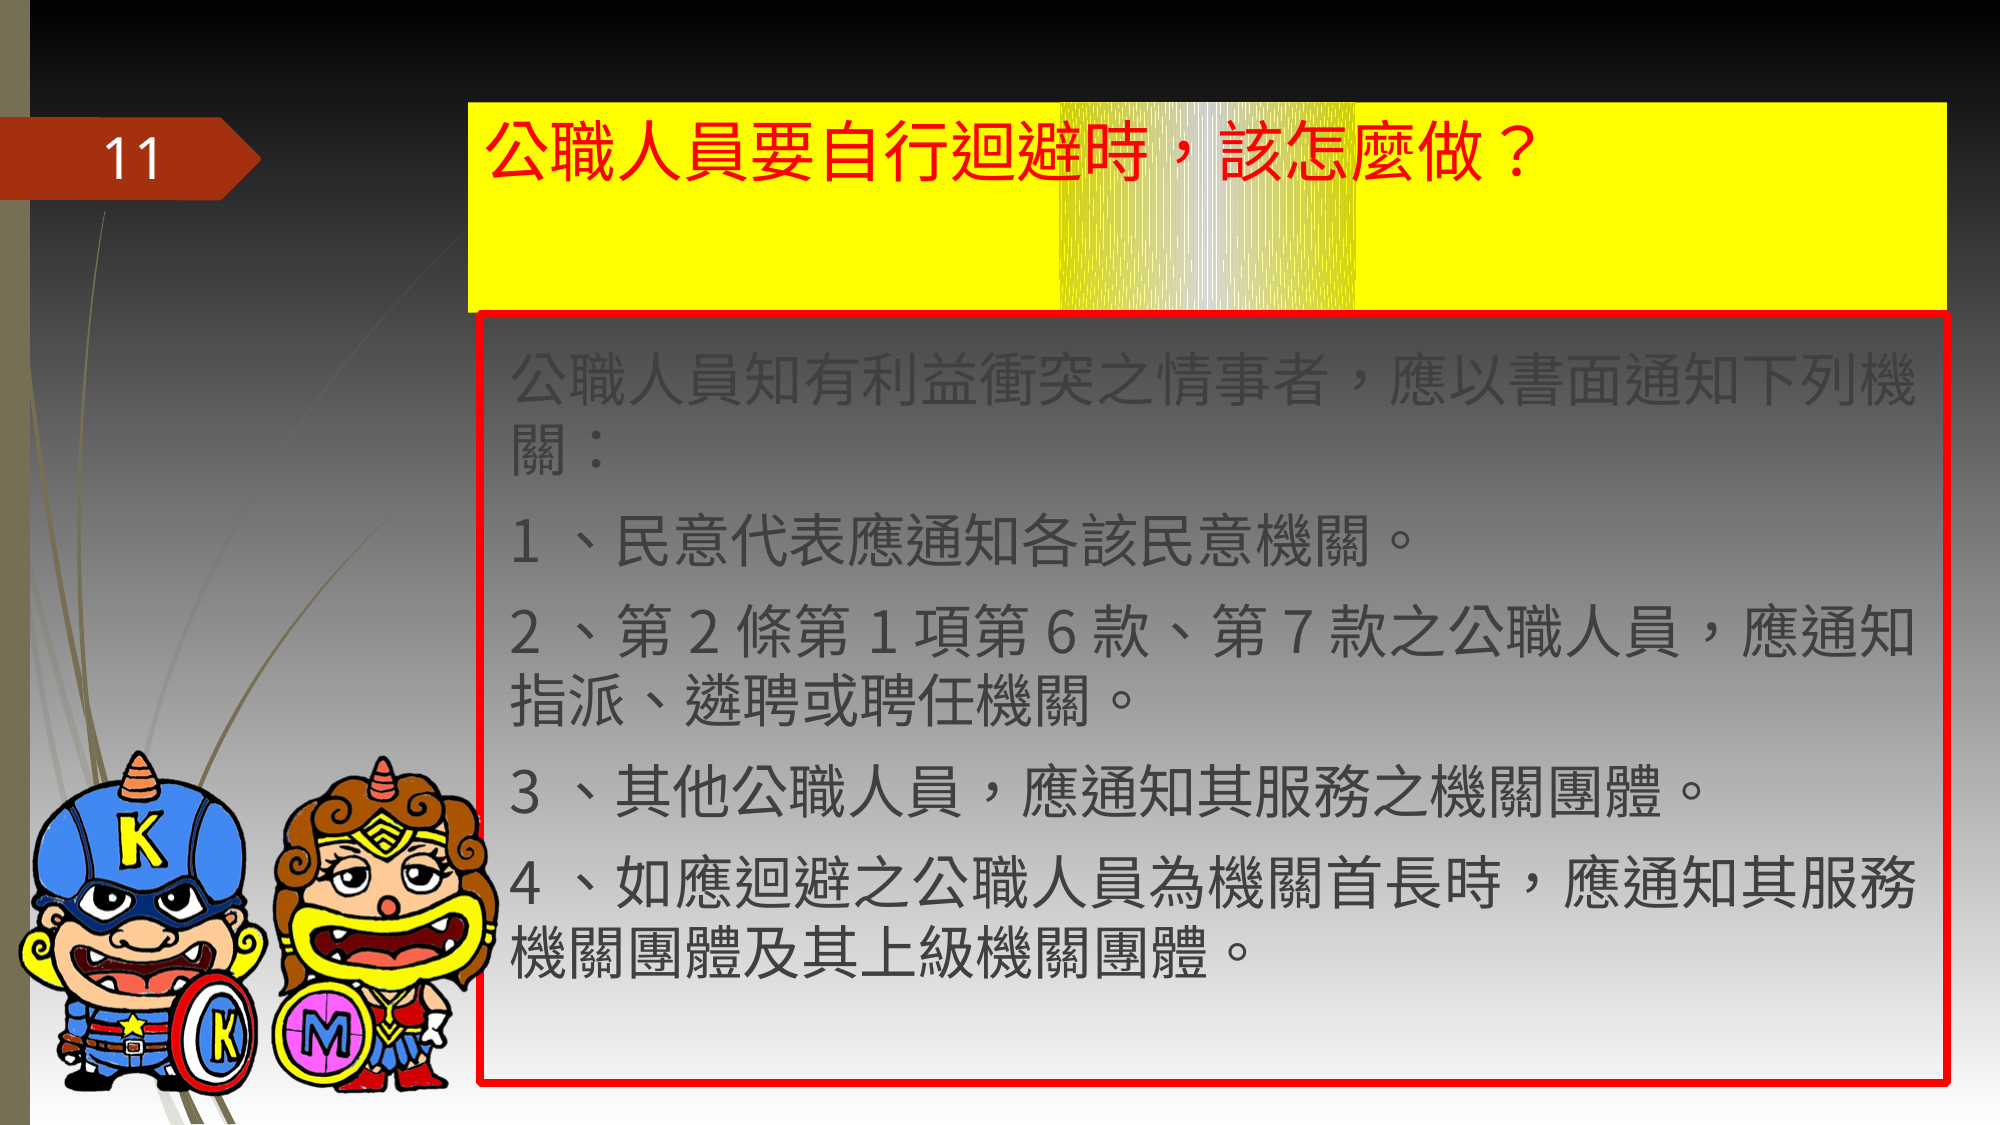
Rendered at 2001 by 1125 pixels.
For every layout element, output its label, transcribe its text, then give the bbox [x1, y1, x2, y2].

title 公職人員要自行迴避時，該怎麼做？ [468, 102, 1947, 313]
list 公職人員知有利益衝突之情事者，應以書面通知下列機關： 1、民意代表應通知各該民意機關。 2、第2條第1項第6款、第7款之公職人員，應通知指派、遴聘或聘任機關。 3、其他公職人員，應通知其服務之機關團體。 4、如應迴避之公職人員為機關首長時，應通知其服務機關團體及其上級機關團體。 [480, 313, 1947, 1084]
picture [0, 745, 510, 1101]
text_box 11 [86, 114, 199, 199]
